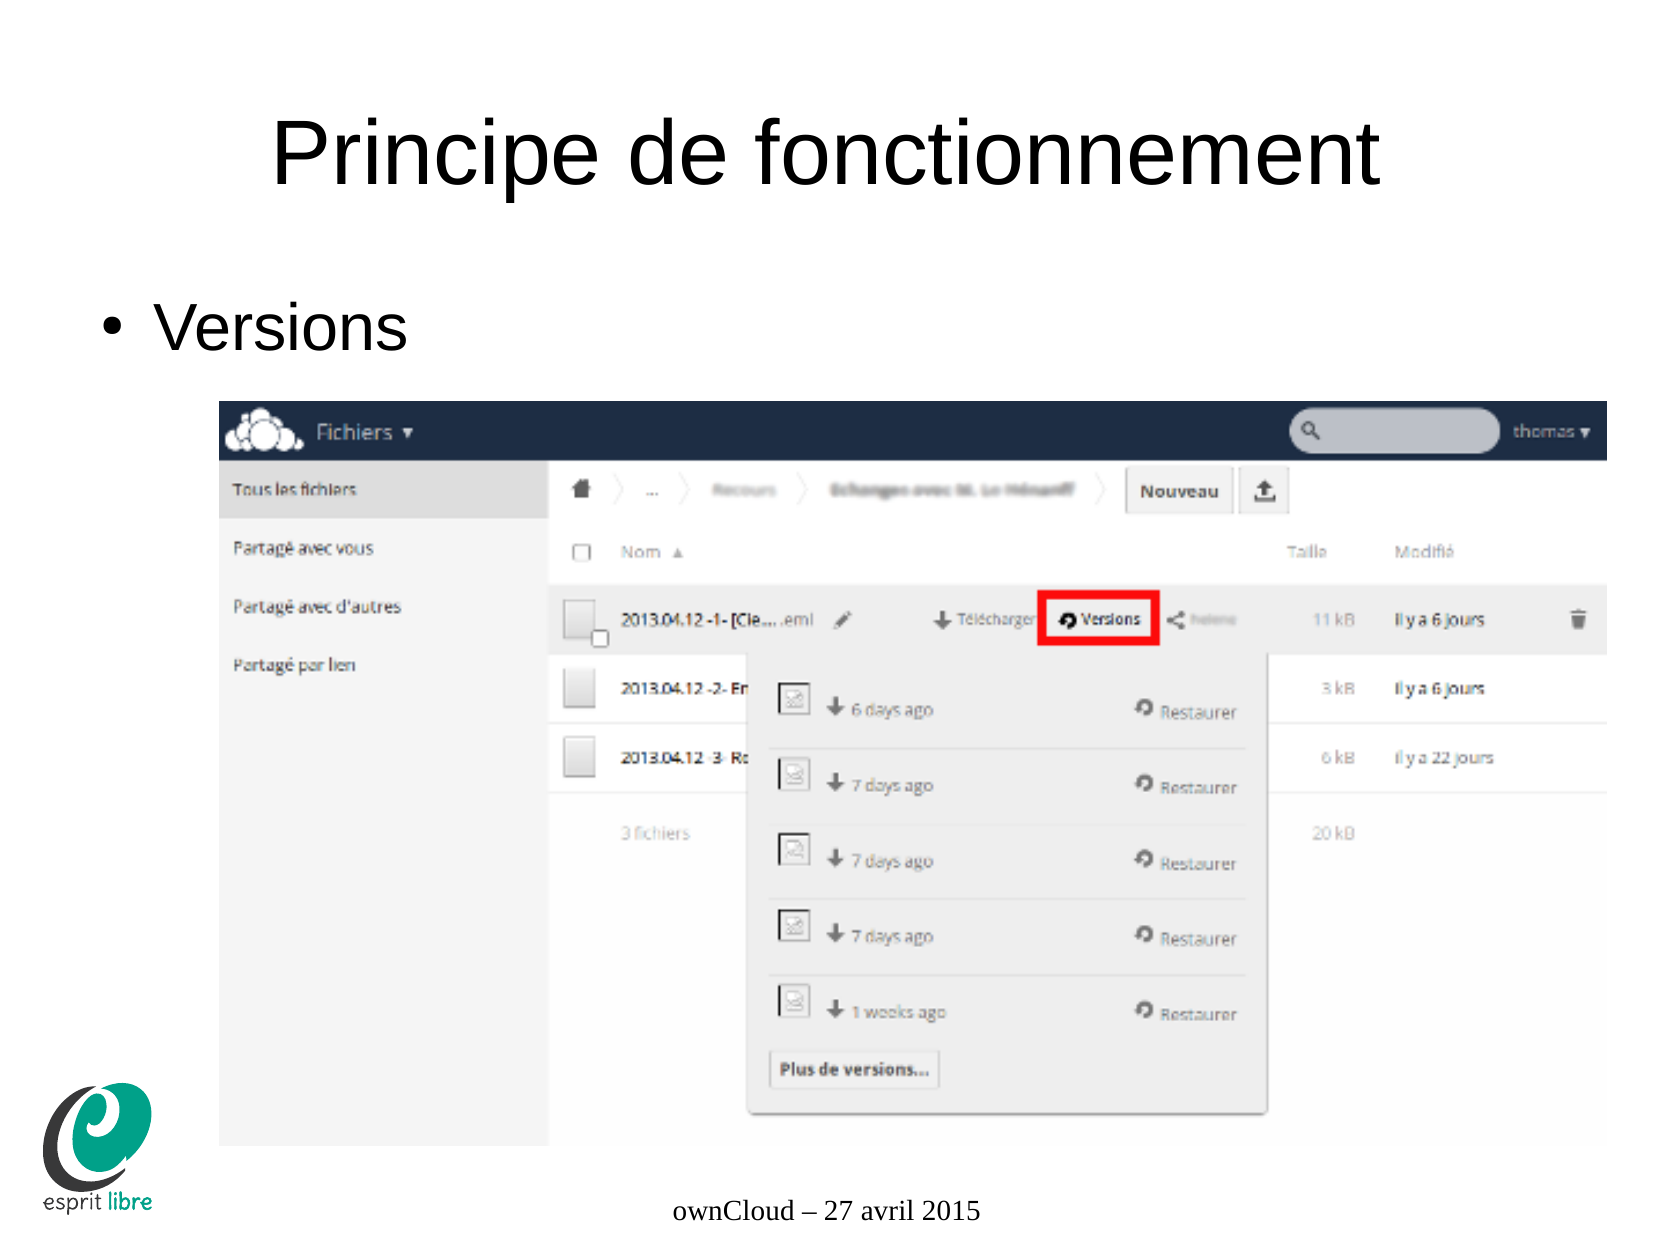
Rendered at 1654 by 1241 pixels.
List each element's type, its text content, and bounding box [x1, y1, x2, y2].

title Principe de fonctionnement [82, 49, 1571, 257]
list Versions [82, 290, 1571, 1010]
picture [219, 401, 1607, 1146]
